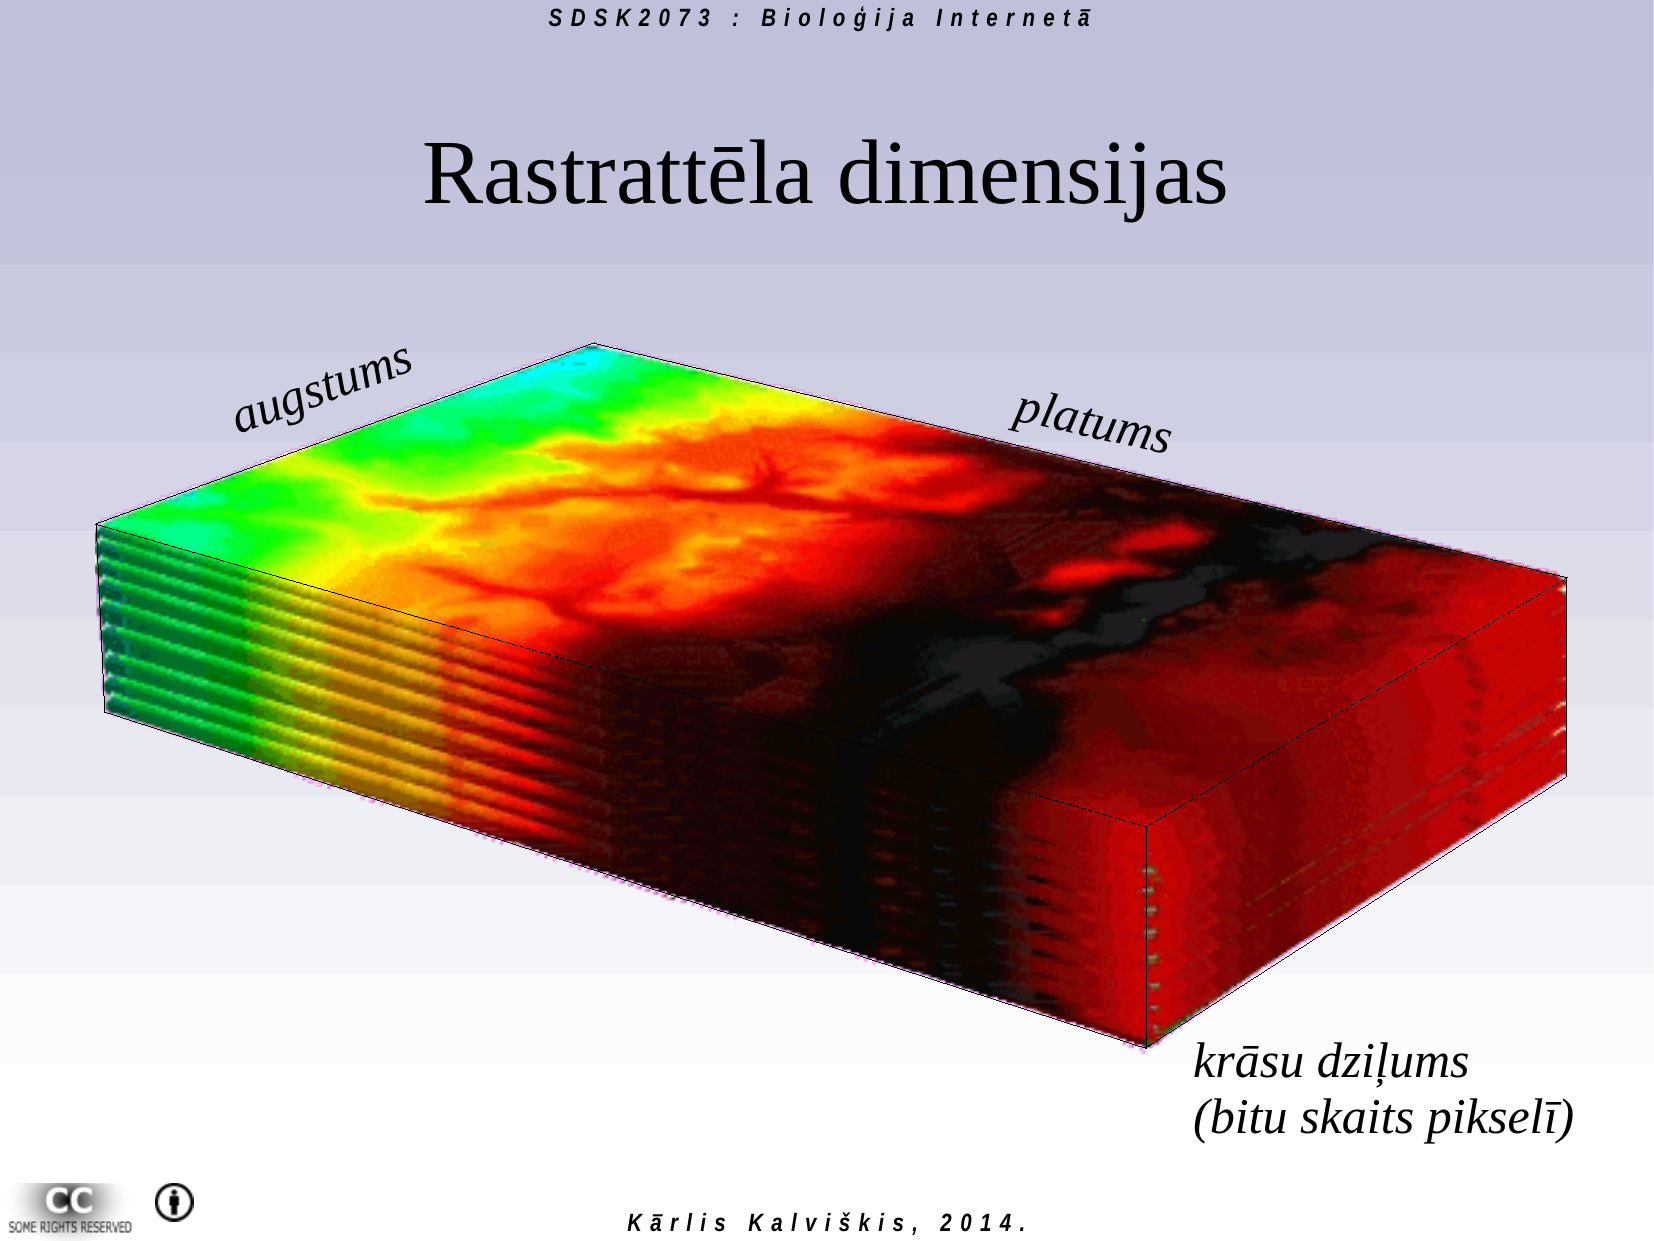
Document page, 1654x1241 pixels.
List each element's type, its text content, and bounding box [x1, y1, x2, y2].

picture [0, 0, 1654, 1241]
text_box augstums [223, 263, 599, 445]
text_box krāsu dziļums (bitu skaits pikselī) [1193, 1033, 1575, 1145]
title Rastrattēla dimensijas [29, 49, 1625, 296]
text_box platums [1011, 376, 1471, 533]
